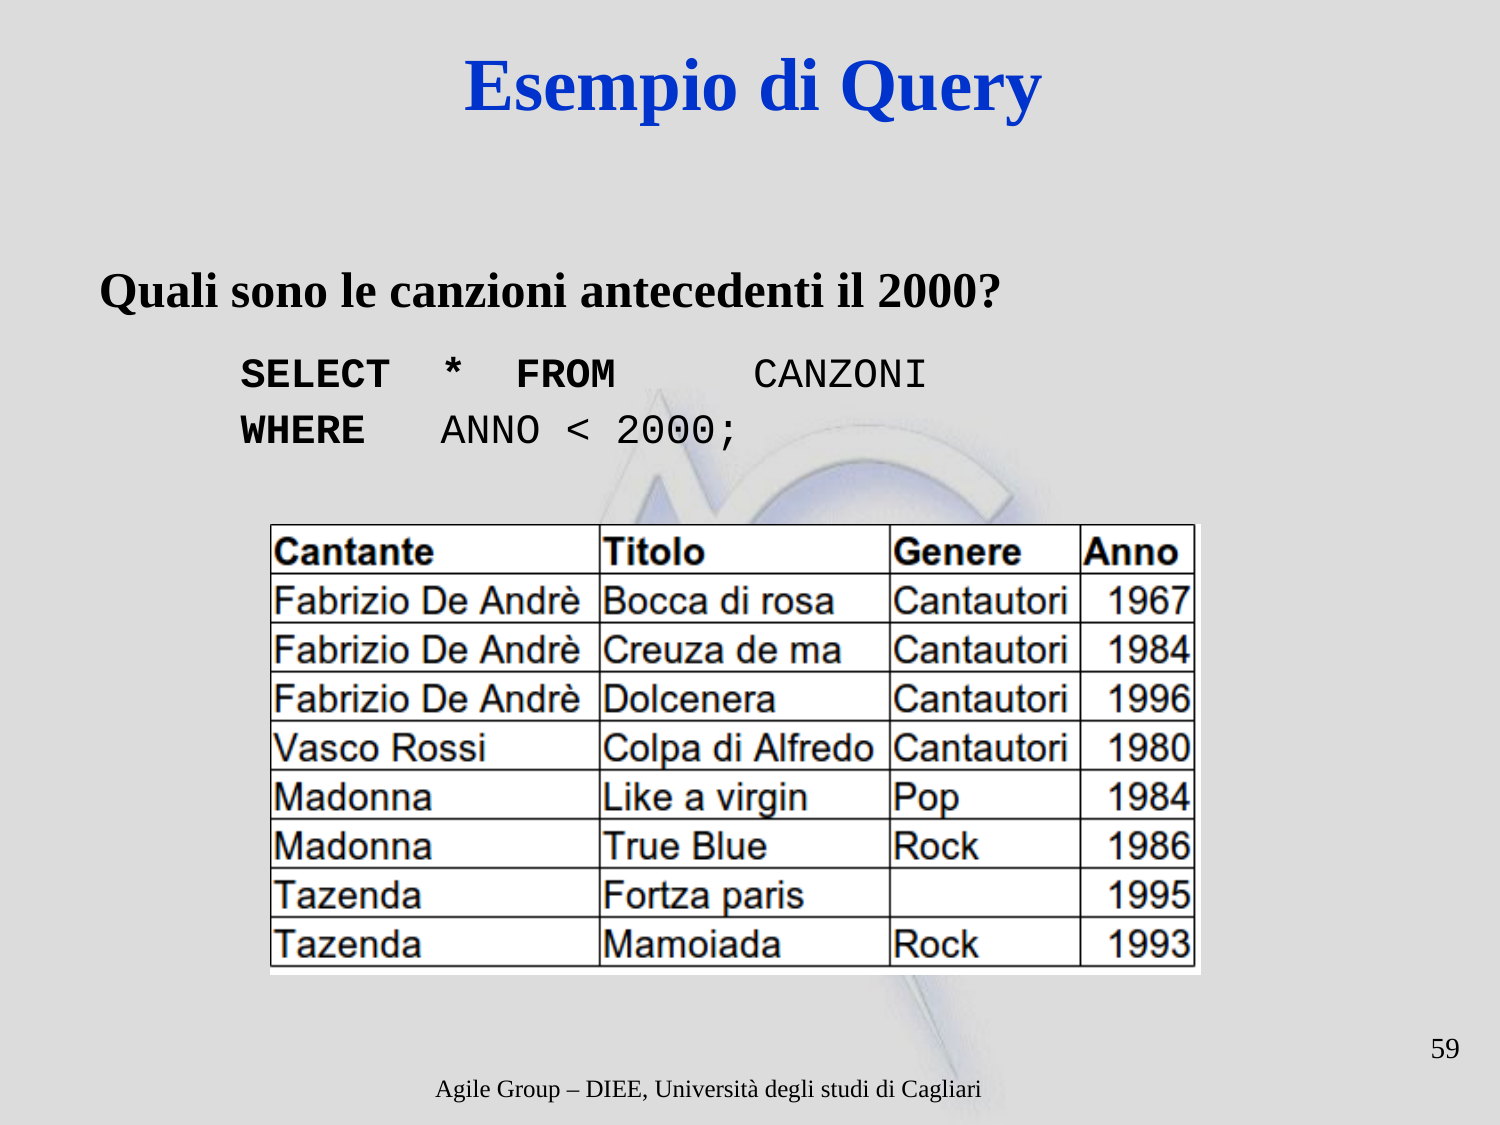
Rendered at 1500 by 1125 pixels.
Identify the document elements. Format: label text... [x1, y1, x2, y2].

list Quali sono le canzioni antecedenti il 2000? SELECT * FROM CANZONI WHERE ANNO < 2000; [84, 254, 1429, 464]
title Esempio di Query [75, 9, 1434, 160]
picture [0, 0, 1500, 1125]
